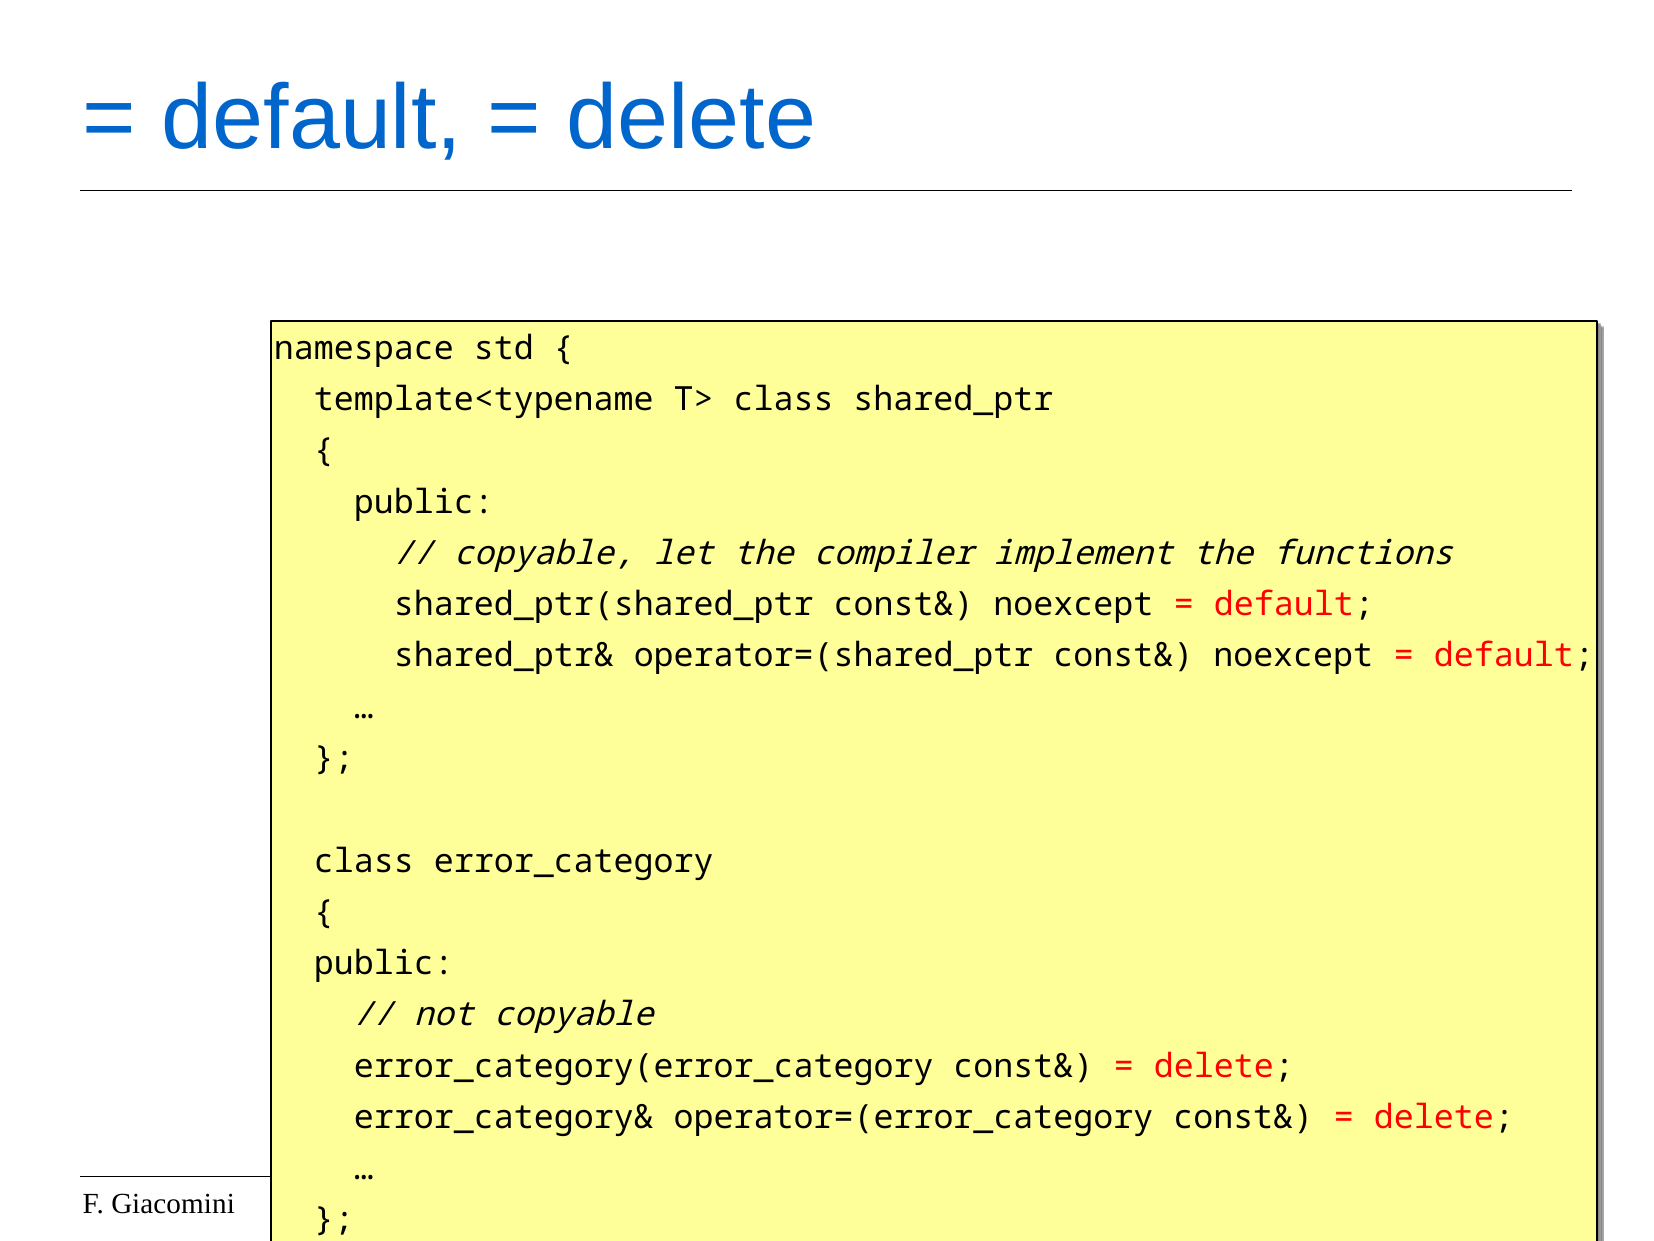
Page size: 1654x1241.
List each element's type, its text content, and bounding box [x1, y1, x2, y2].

title = default, = delete [82, 49, 1571, 184]
text_box namespace std { template<typename T> class shared_ptr { public: // copyable, let the compiler implement the functions shared_ptr(shared_ptr const&) noexcept = default; shared_ptr& operator=(shared_ptr const&) noexcept = default; … }; class error_category { public: // not copyable error_category(error_category const&) = delete; error_category& operator=(error_category const&) = delete; … }; } [270, 320, 1598, 1241]
